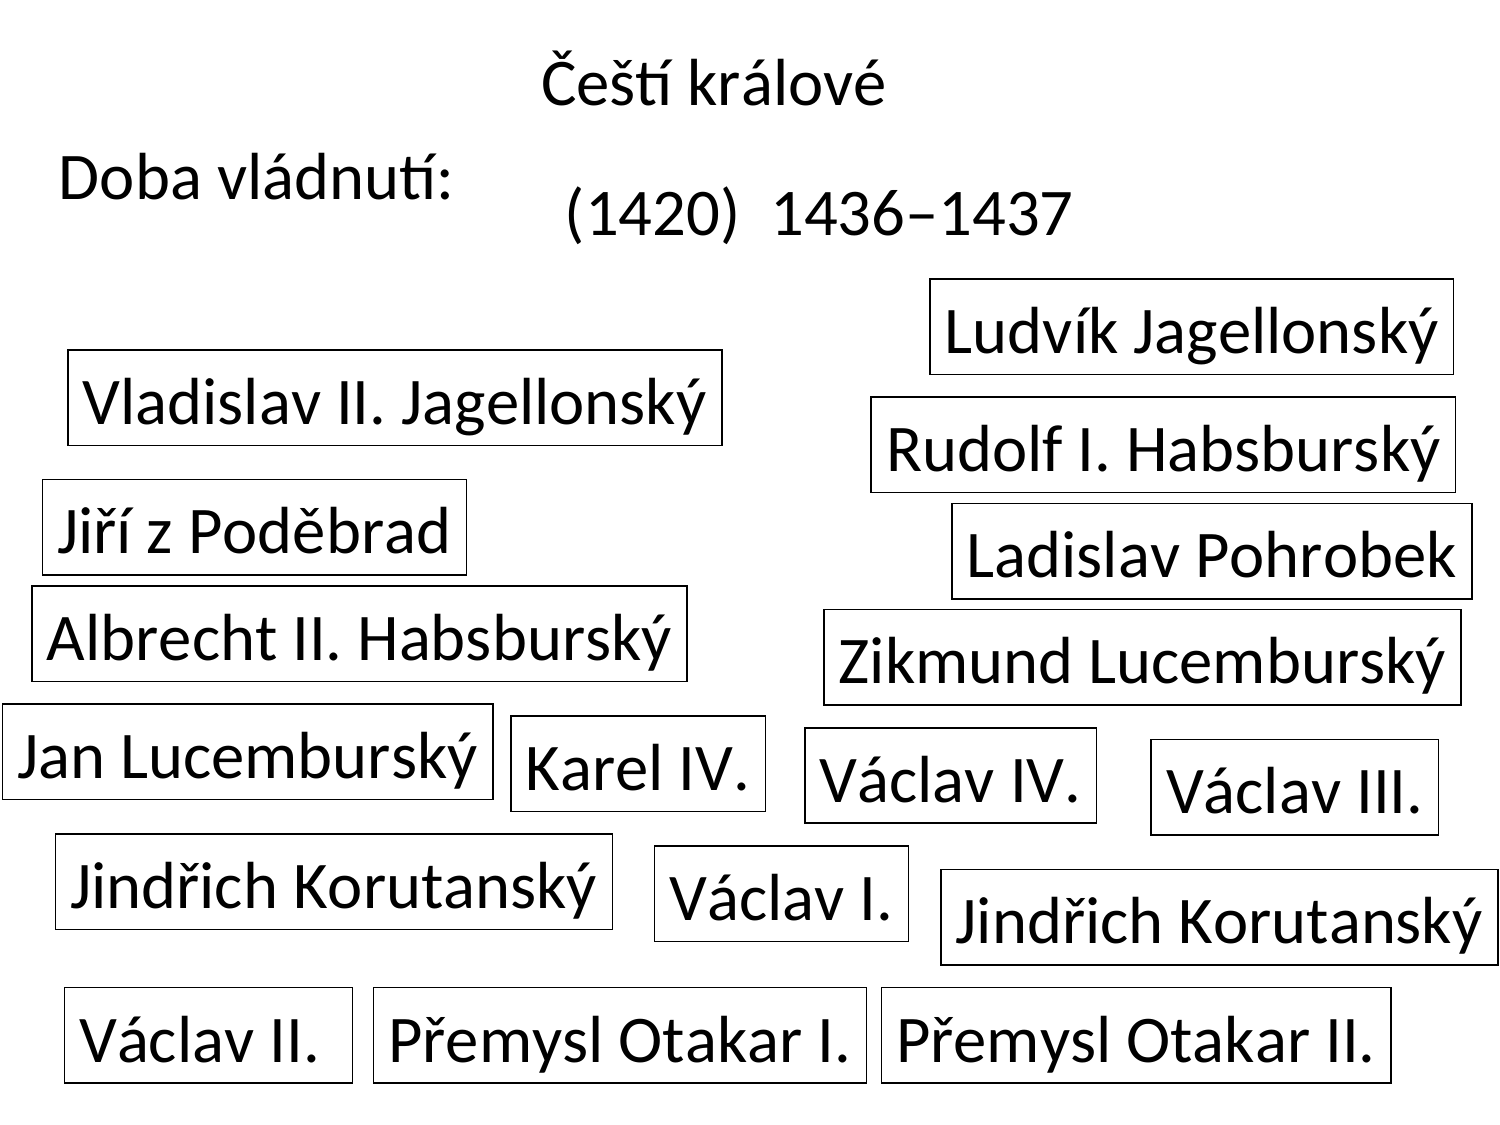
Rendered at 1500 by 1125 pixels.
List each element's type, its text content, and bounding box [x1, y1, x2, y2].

text_box Jindřich Korutanský [55, 834, 613, 930]
text_box Albrecht II. Habsburský [32, 586, 687, 682]
text_box (1420) 1436–1437 [550, 160, 1089, 257]
text_box Karel IV. [510, 716, 766, 812]
text_box Přemysl Otakar I. [373, 987, 867, 1084]
text_box Přemysl Otakar II. [881, 987, 1392, 1084]
text_box Václav I. [654, 846, 909, 942]
text_box Václav II. [64, 987, 353, 1084]
text_box Ladislav Pohrobek [951, 503, 1473, 599]
text_box Zikmund Lucemburský [824, 609, 1462, 706]
text_box Čeští králové [526, 30, 903, 127]
text_box Jindřich Korutanský [940, 869, 1498, 965]
text_box Václav IV. [805, 727, 1097, 824]
text_box Vladislav II. Jagellonský [68, 349, 722, 446]
text_box Václav III. [1151, 739, 1439, 835]
text_box Doba vládnutí: [44, 125, 470, 221]
text_box Jan Lucemburský [2, 704, 493, 800]
text_box Jiří z Poděbrad [42, 479, 467, 576]
text_box Rudolf I. Habsburský [871, 397, 1456, 493]
text_box Ludvík Jagellonský [929, 278, 1454, 375]
